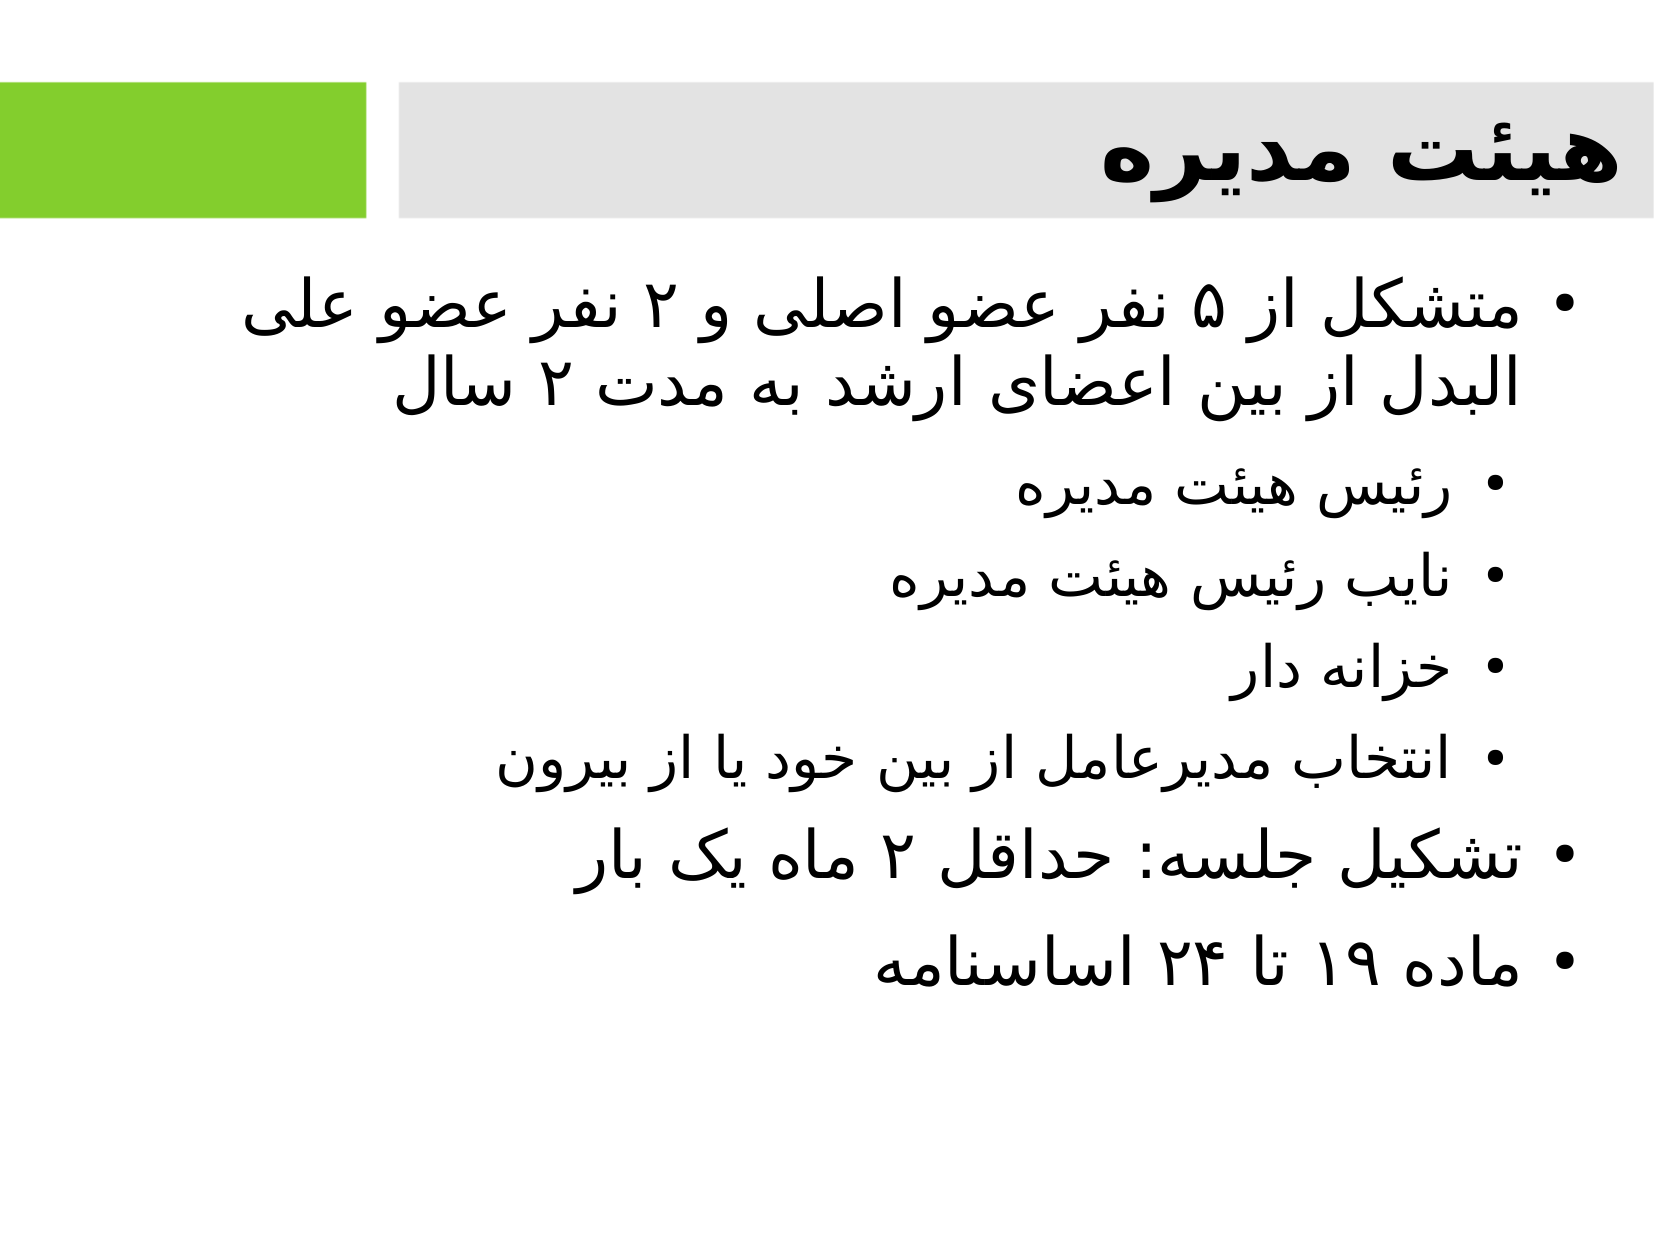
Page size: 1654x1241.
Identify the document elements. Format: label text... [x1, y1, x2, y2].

title هیئت مدیره [313, 73, 1625, 223]
picture [0, 0, 1654, 1241]
list متشکل از ۵ نفر عضو اصلی و ۲ نفر عضو علی البدل از بین اعضای ارشد به مدت ۲ سال رئیس هیئت مدیره نایب رئیس هیئت مدیره خزانه دار انتخاب مدیرعامل از بین خود یا از بیرون تشکیل جلسه: حداقل ۲ ماه یک بار ماده ۱۹ تا ۲۴ اساسنامه [82, 265, 1595, 1152]
